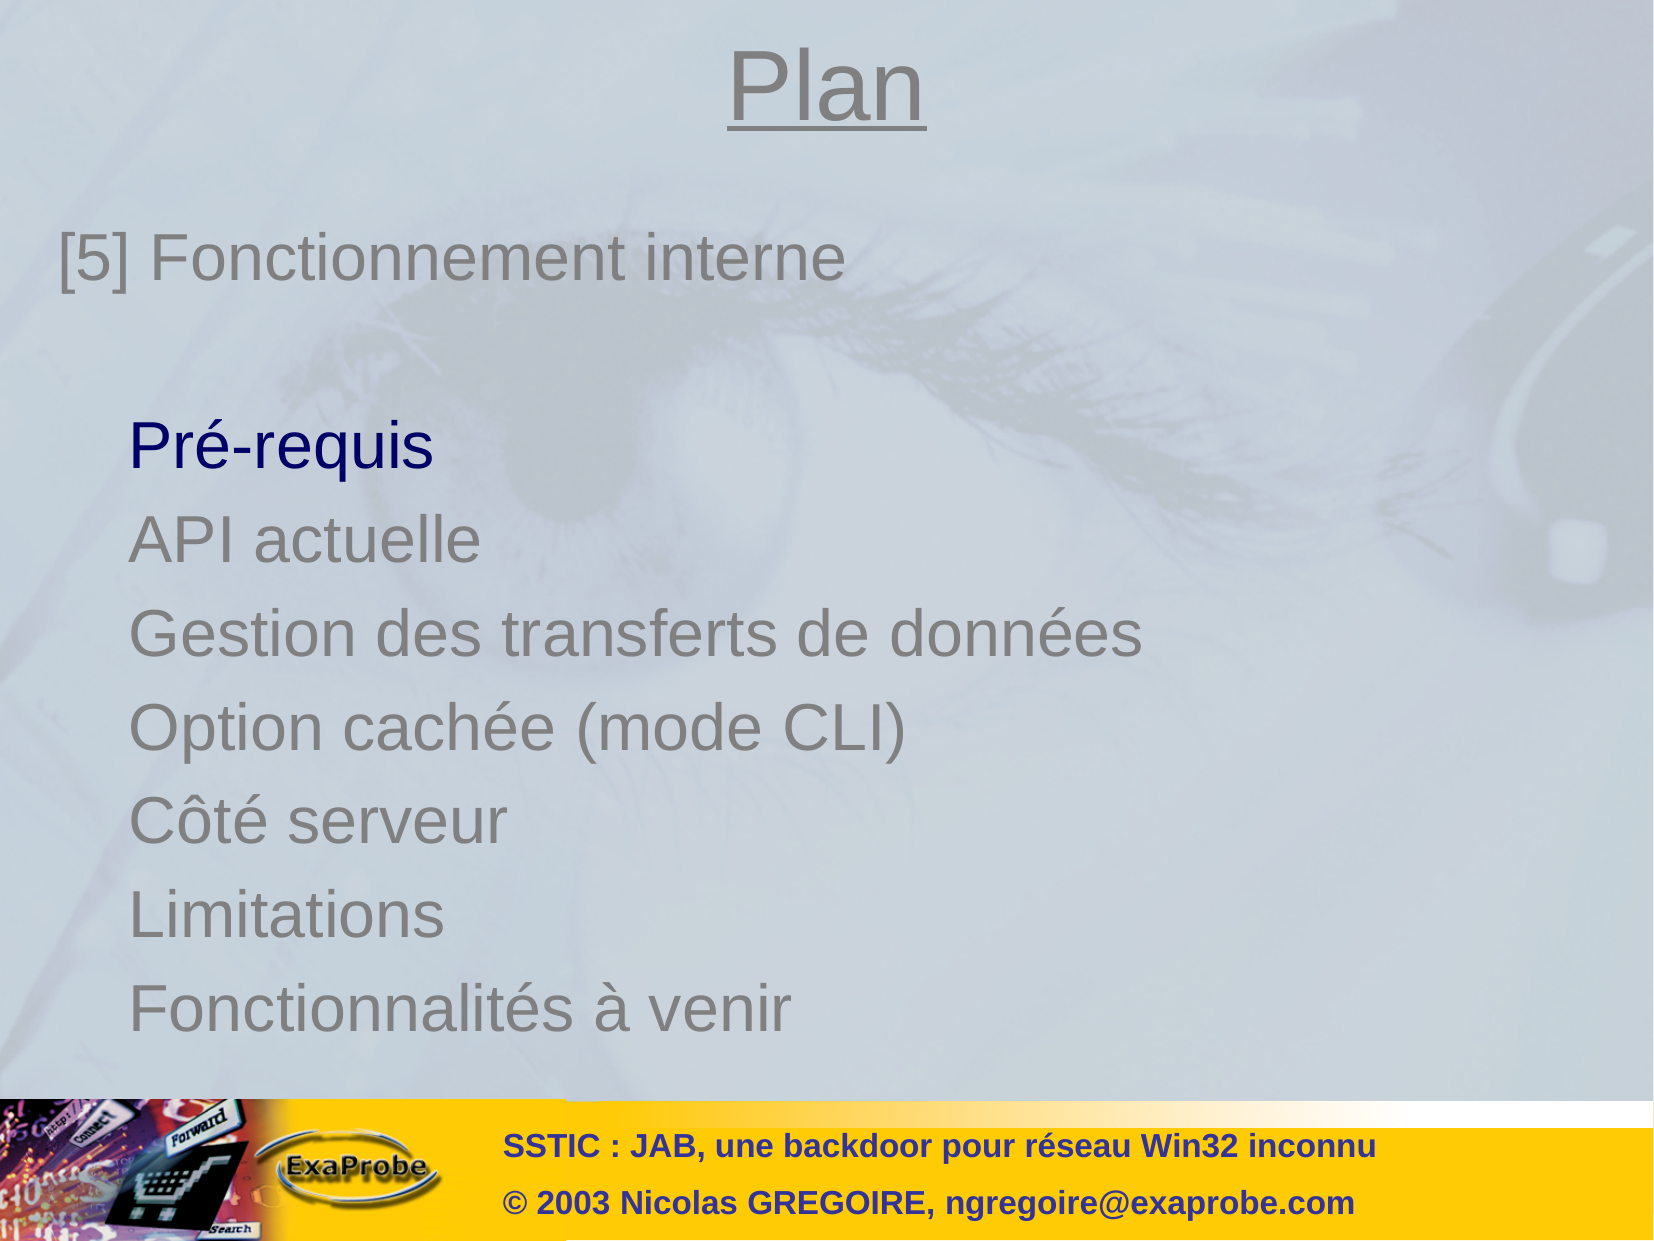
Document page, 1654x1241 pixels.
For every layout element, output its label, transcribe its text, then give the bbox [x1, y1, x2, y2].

subtitle [5] Fonctionnement interne Pré-requis API actuelle Gestion des transferts de données Option cachée (mode CLI) Côté serveur Limitations Fonctionnalités à venir [39, 219, 1623, 1045]
title Plan [0, 0, 1654, 167]
